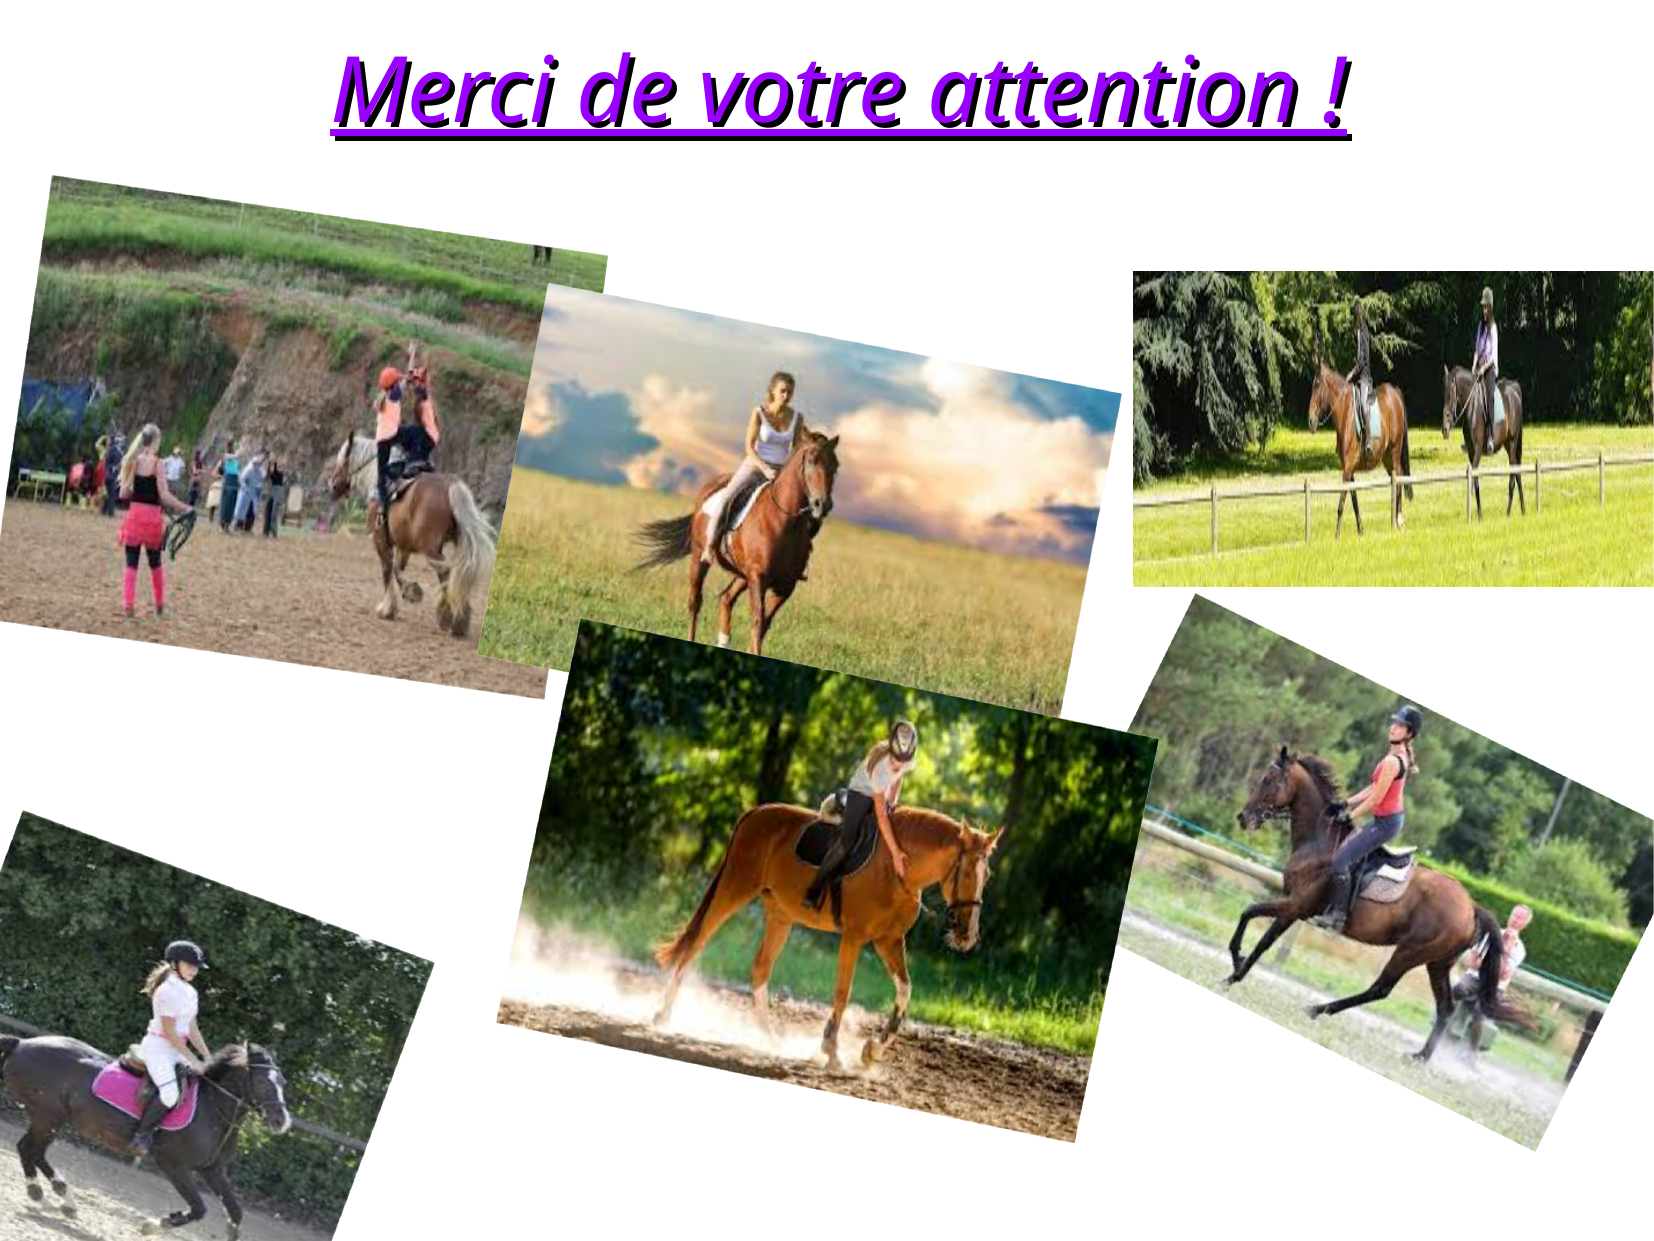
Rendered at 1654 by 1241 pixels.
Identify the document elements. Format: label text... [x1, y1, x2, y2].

picture [0, 174, 1654, 1152]
picture [1133, 271, 1654, 587]
picture [0, 809, 435, 1241]
title Merci de votre attention ! [94, 0, 1583, 189]
